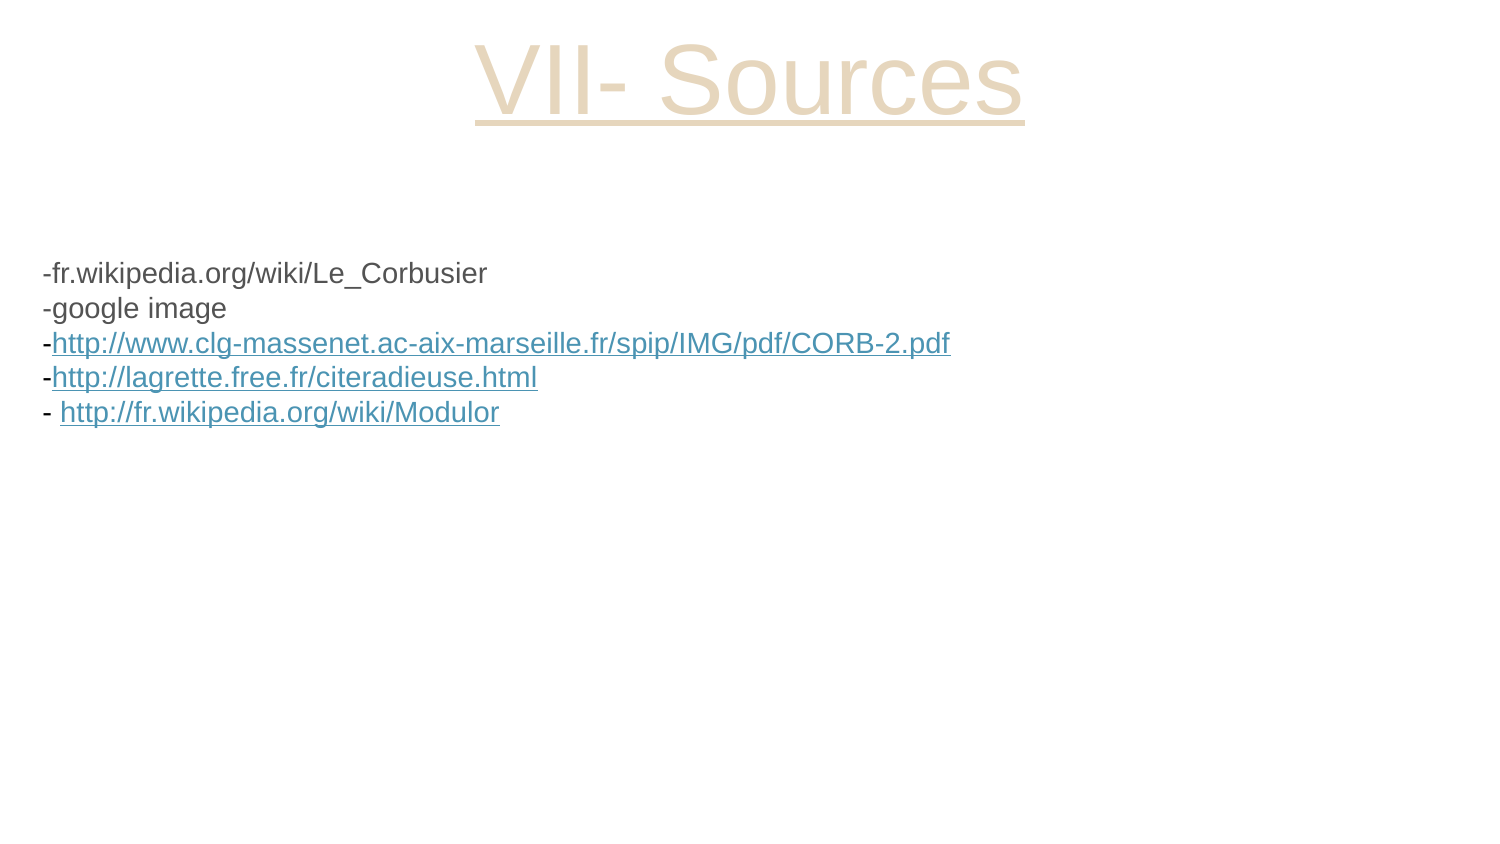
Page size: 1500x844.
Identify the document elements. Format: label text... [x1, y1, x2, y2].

text_box -fr.wikipedia.org/wiki/Le_Corbusier -google image -http://www.clg-massenet.ac-aix-marseille.fr/spip/IMG/pdf/CORB-2.pdf -http://lagrette.free.fr/citeradieuse.html - http://fr.wikipedia.org/wiki/Modulor [27, 238, 1470, 825]
text_box VII- Sources [0, 0, 1500, 204]
